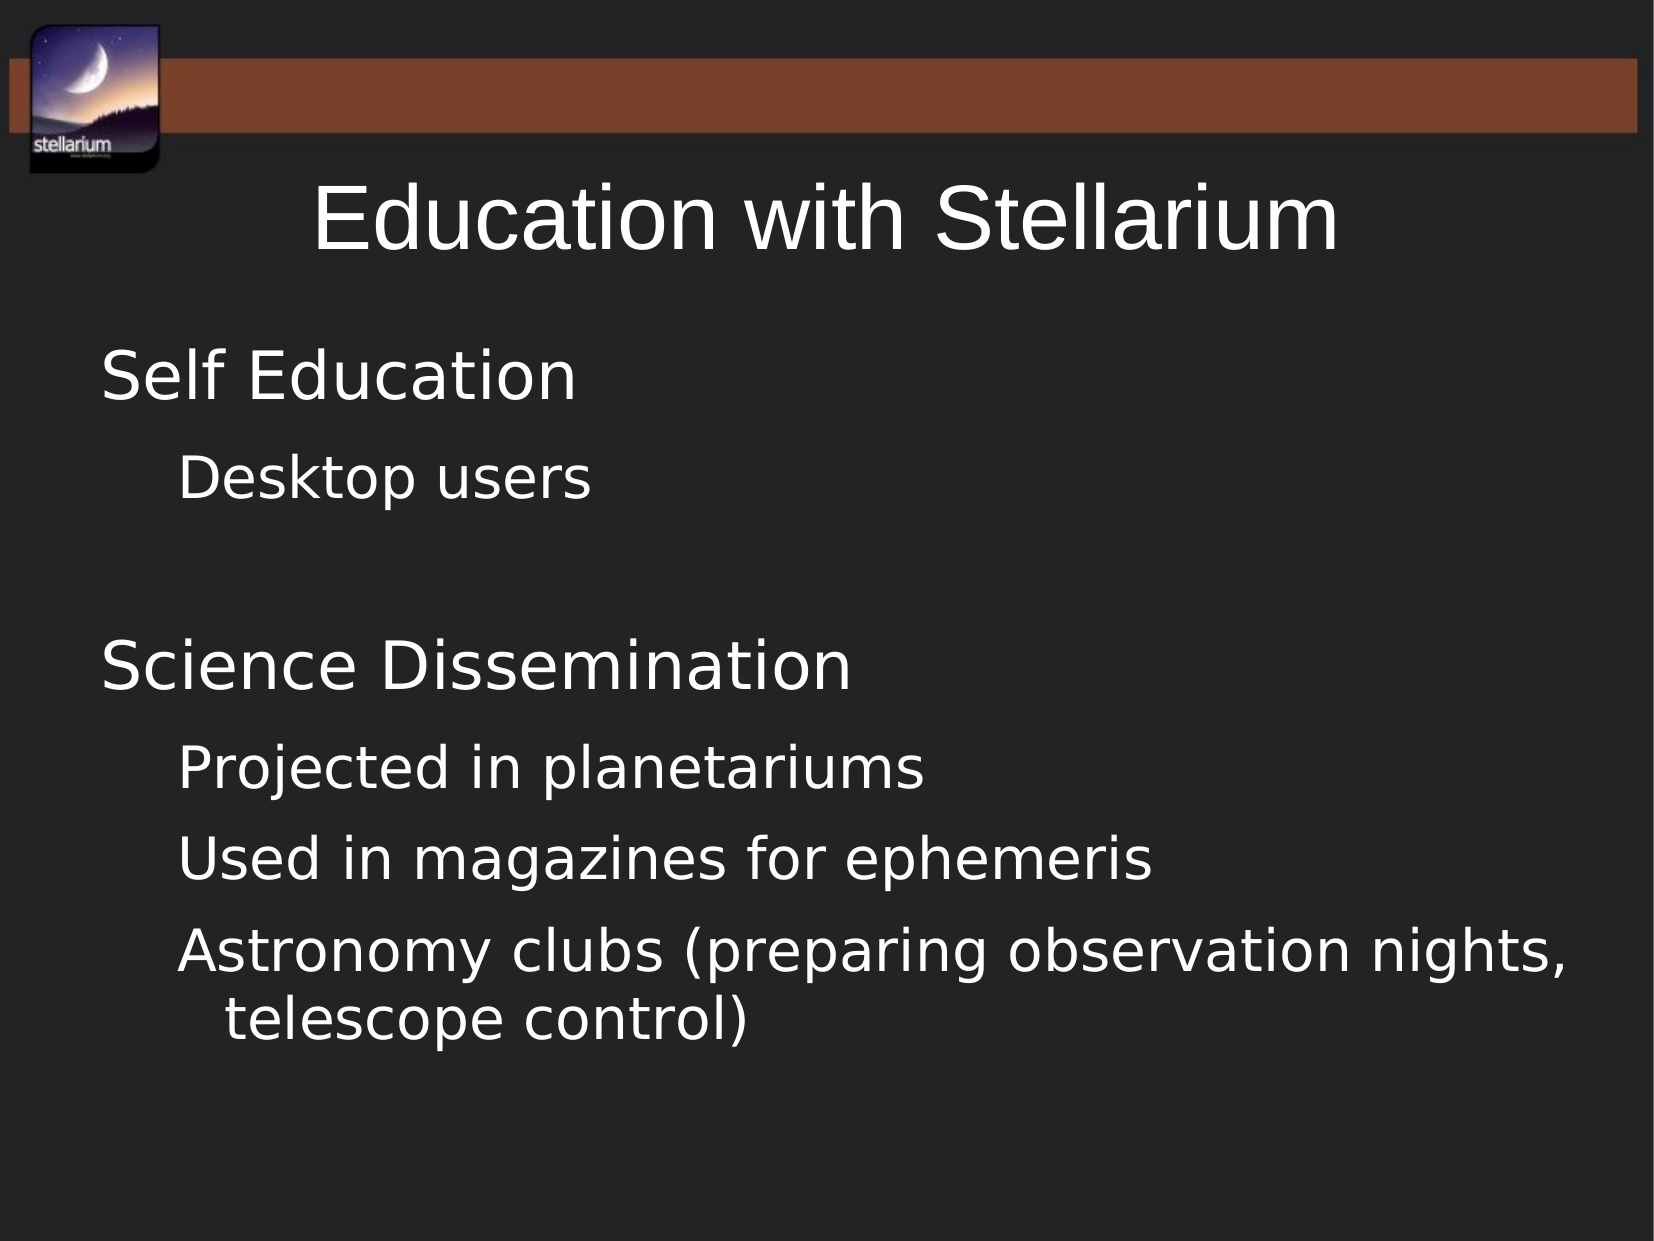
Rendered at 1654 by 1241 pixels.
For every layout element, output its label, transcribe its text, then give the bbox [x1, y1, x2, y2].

title Education with Stellarium [82, 114, 1571, 322]
picture [0, 0, 1654, 1241]
list Self Education Desktop users Science Dissemination Projected in planetariums Used in magazines for ephemeris Astronomy clubs (preparing observation nights, telescope control) [82, 337, 1571, 1156]
